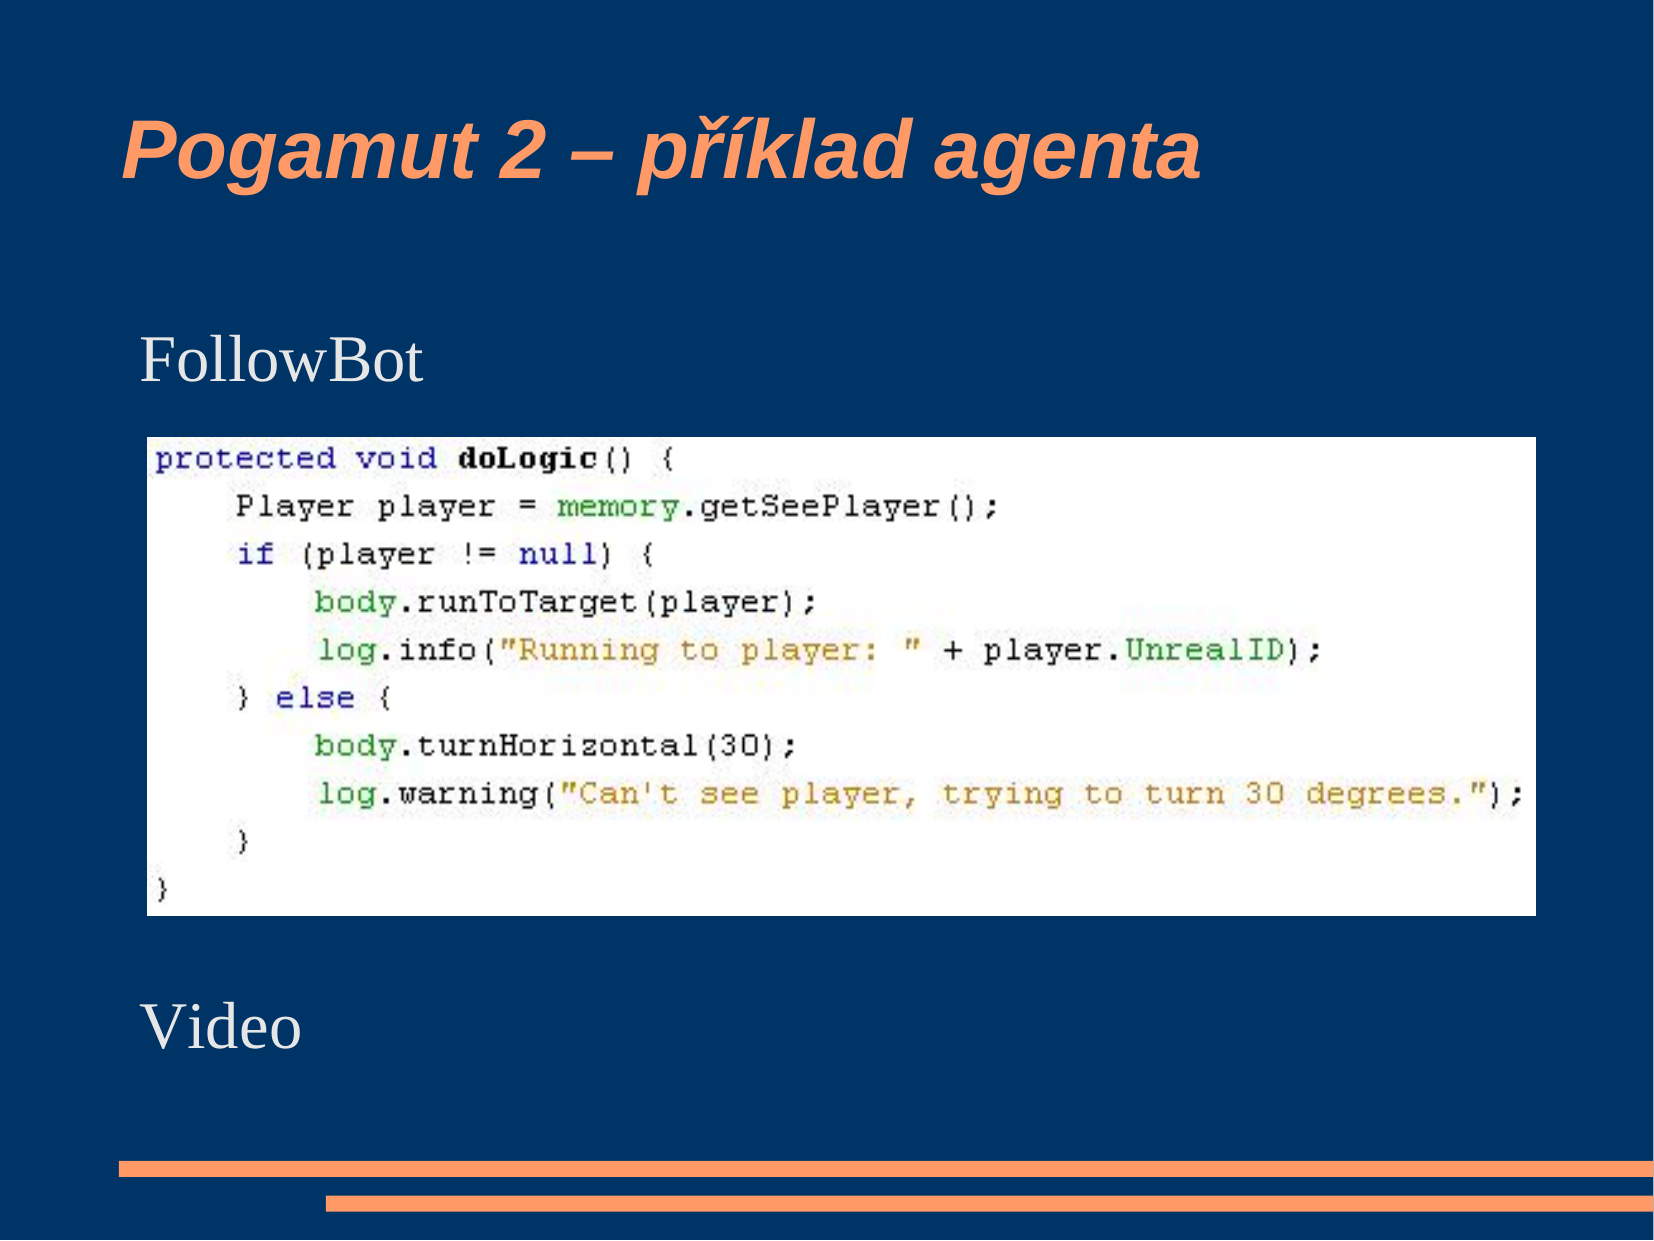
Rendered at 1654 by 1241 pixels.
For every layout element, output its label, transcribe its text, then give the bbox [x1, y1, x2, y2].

list FollowBot Video [121, 322, 1561, 1118]
picture [147, 437, 1536, 916]
title Pogamut 2 – příklad agenta [121, 53, 1534, 247]
